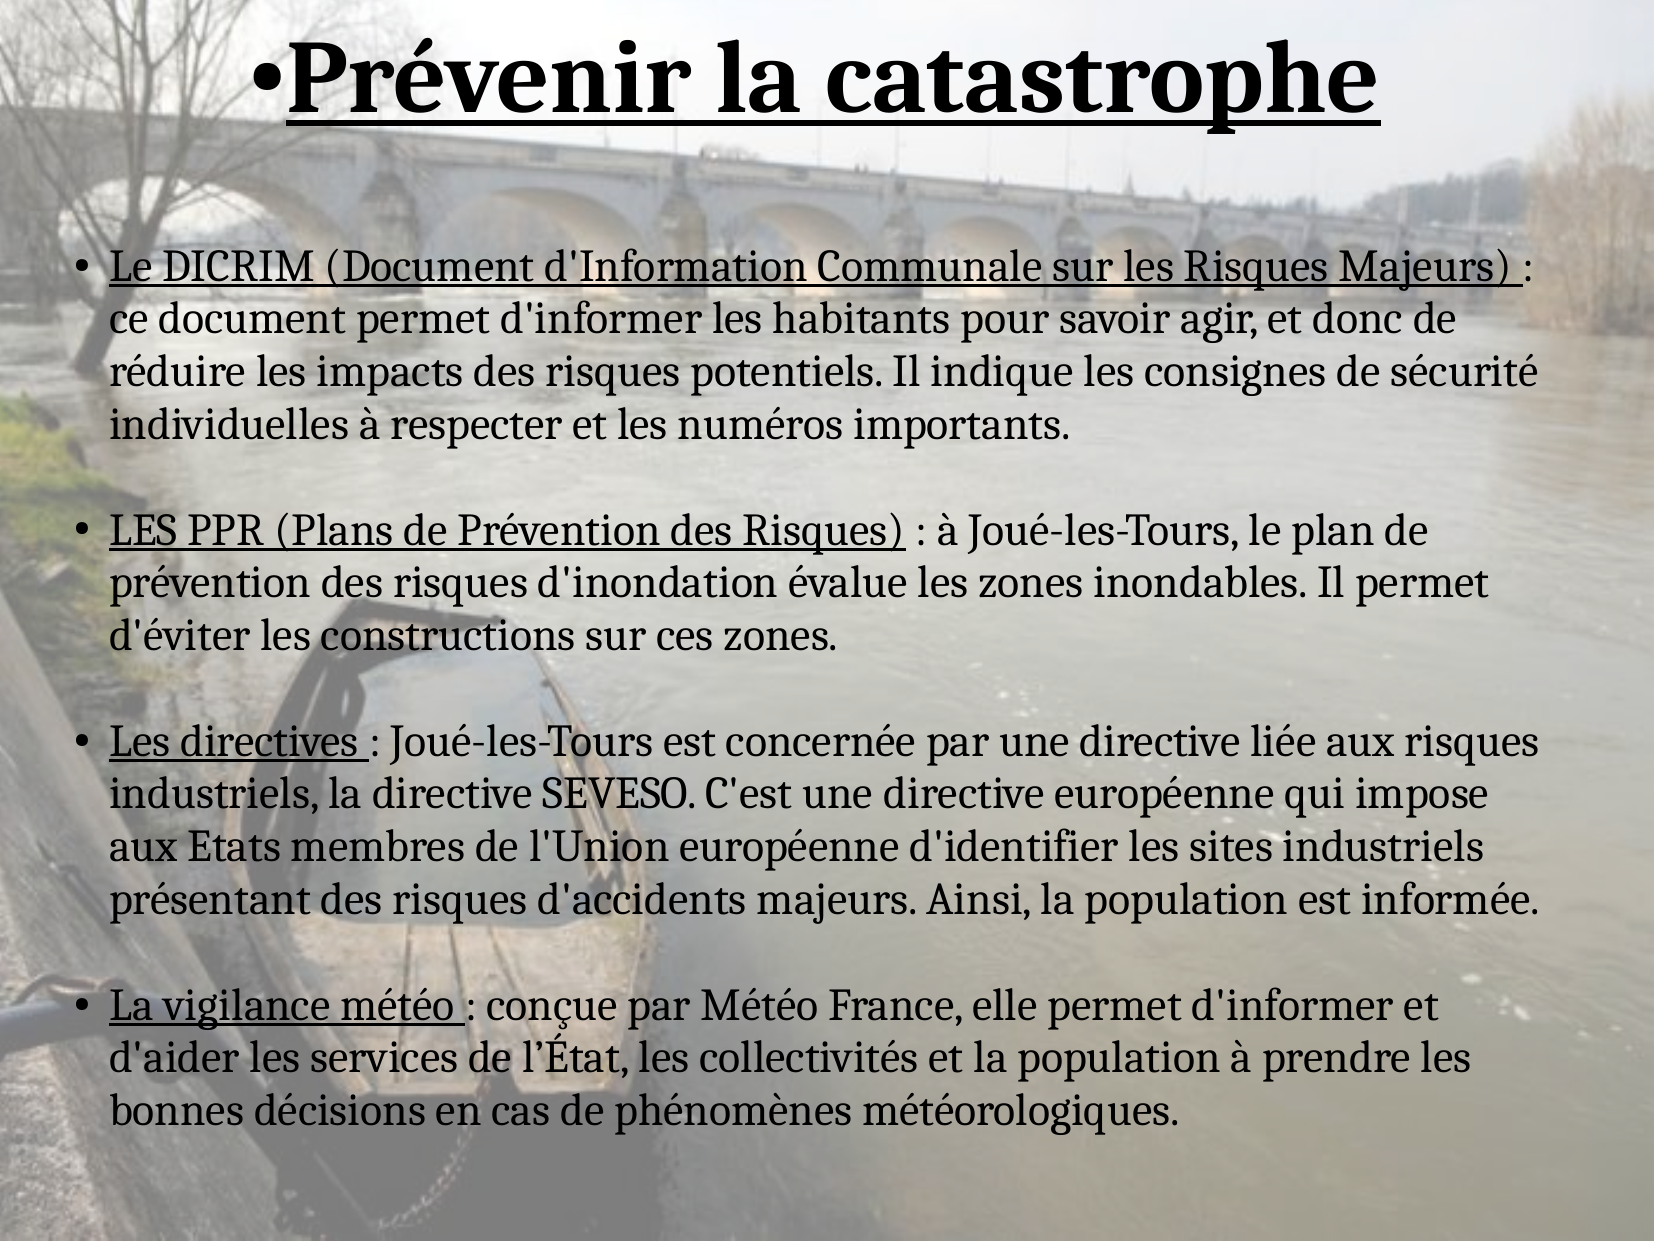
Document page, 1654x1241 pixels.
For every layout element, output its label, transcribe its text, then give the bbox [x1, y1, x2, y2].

picture [0, 0, 1654, 1241]
text_box Prévenir la catastrophe Le DICRIM (Document d'Information Communale sur les Risques Majeurs) : ce document permet d'informer les habitants pour savoir agir, et donc de réduire les impacts des risques potentiels. Il indique les consignes de sécurité individuelles à respecter et les numéros importants. LES PPR (Plans de Prévention des Risques) : à Joué-les-Tours, le plan de prévention des risques d'inondation évalue les zones inondables. Il permet d'éviter les constructions sur ces zones. Les directives : Joué-les-Tours est concernée par une directive liée aux risques industriels, la directive SEVESO. C'est une directive européenne qui impose aux Etats membres de l'Union européenne d'identifier les sites industriels présentant des risques d'accidents majeurs. Ainsi, la population est informée. La vigilance météo : conçue par Météo France, elle permet d'informer et d'aider les services de l’État, les collectivités et la population à prendre les bonnes décisions en cas de phénomènes météorologiques. [59, 11, 1571, 1221]
